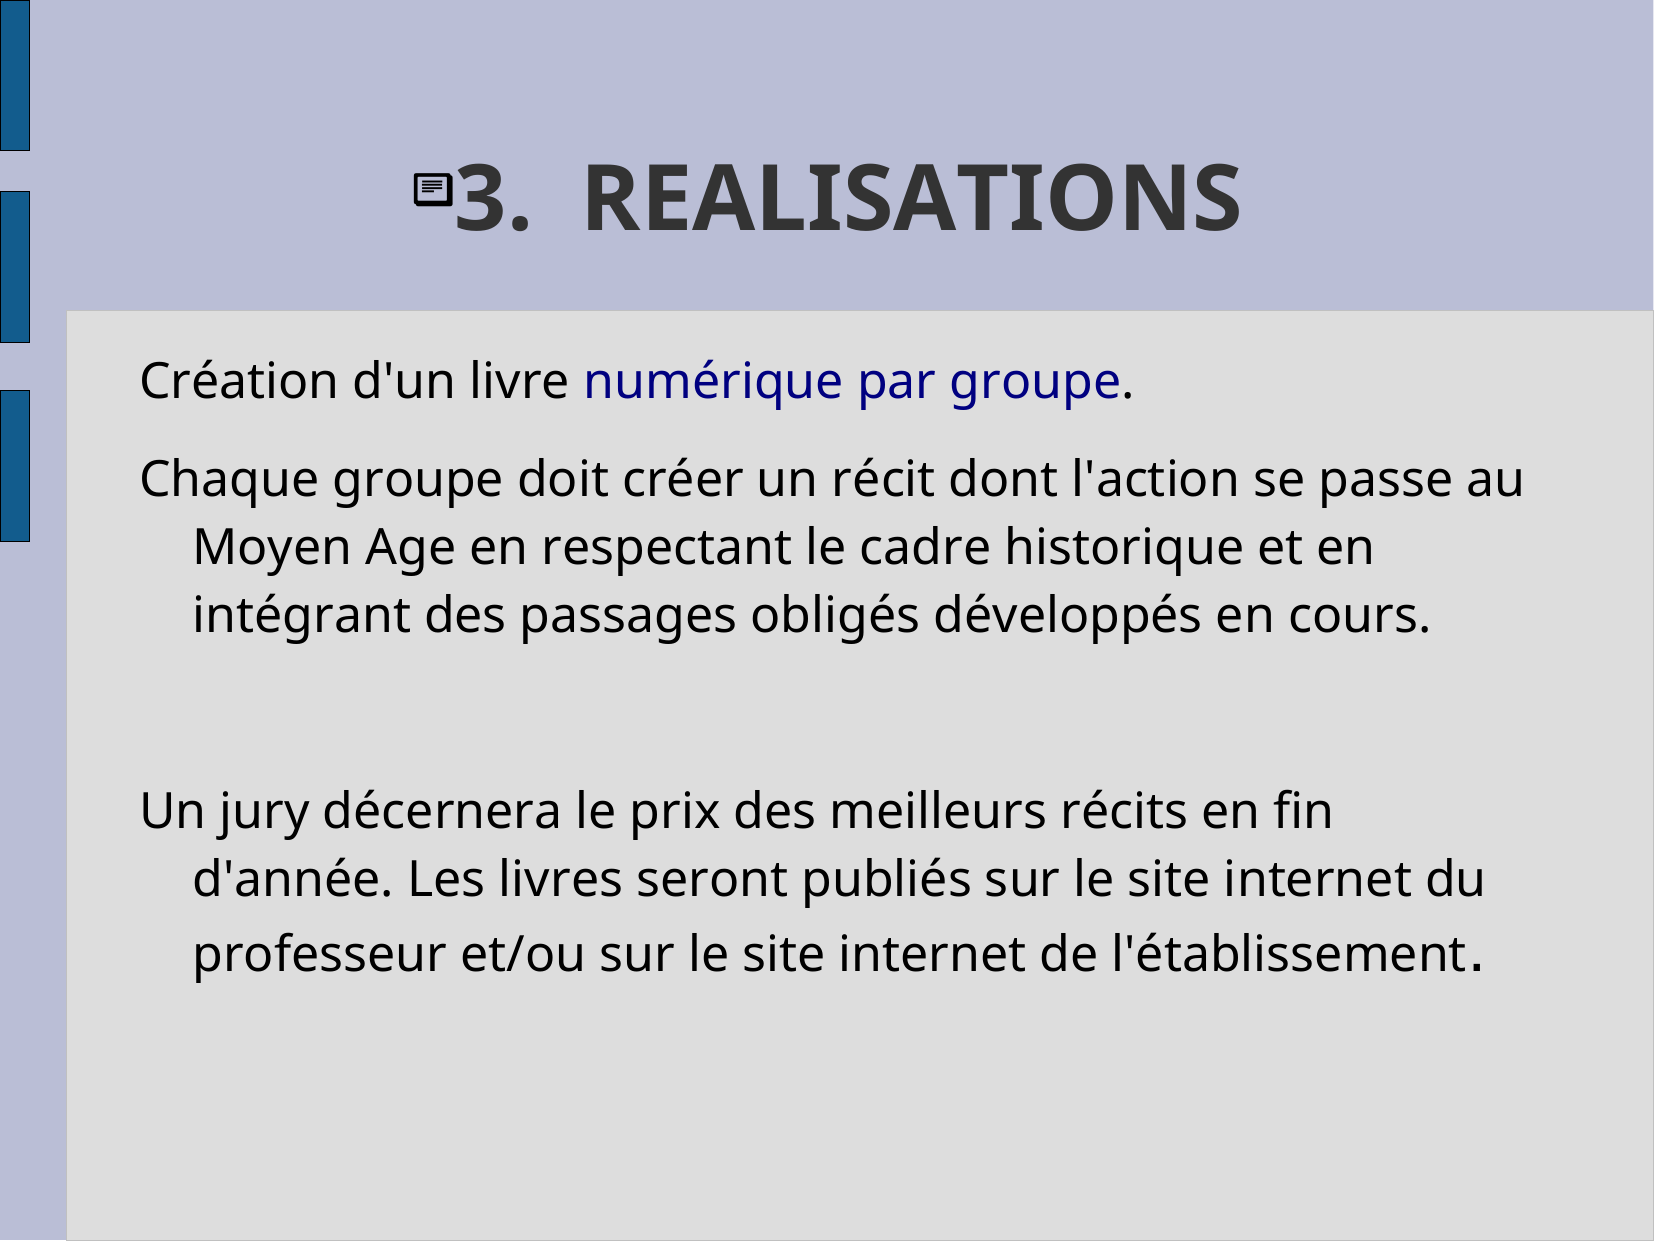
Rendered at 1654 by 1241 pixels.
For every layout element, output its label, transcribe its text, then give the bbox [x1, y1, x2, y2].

title 3. REALISATIONS [121, 91, 1534, 299]
list Création d'un livre numérique par groupe. Chaque groupe doit créer un récit dont l'action se passe au Moyen Age en respectant le cadre historique et en intégrant des passages obligés développés en cours. Un jury décernera le prix des meilleurs récits en fin d'année. Les livres seront publiés sur le site internet du professeur et/ou sur le site internet de l'établissement. [121, 344, 1534, 1241]
